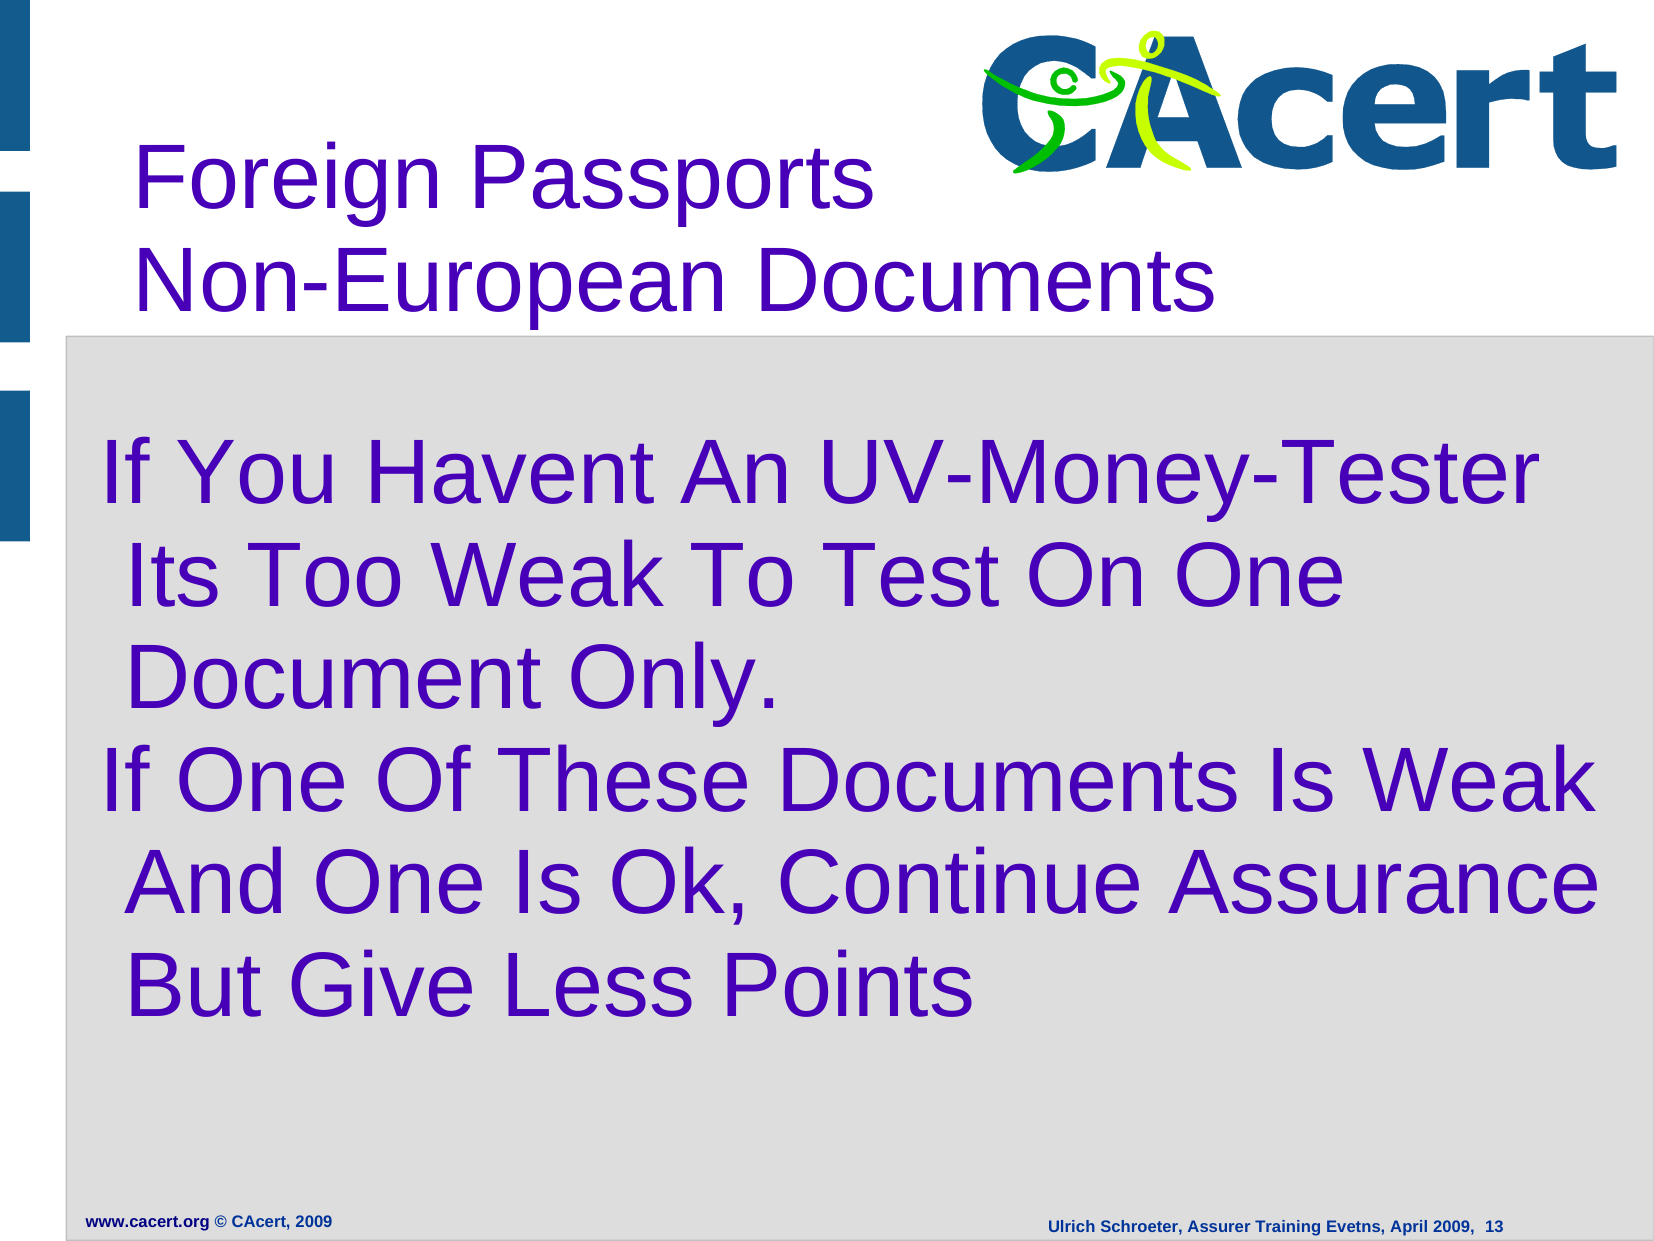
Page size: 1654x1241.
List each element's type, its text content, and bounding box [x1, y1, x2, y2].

text_box If You Havent An UV-Money-Tester Its Too Weak To Test On One Document Only. If One Of These Documents Is Weak And One Is Ok, Continue Assurance But Give Less Points [59, 413, 1637, 1146]
text_box Foreign Passports Non-European Documents [118, 118, 1235, 339]
